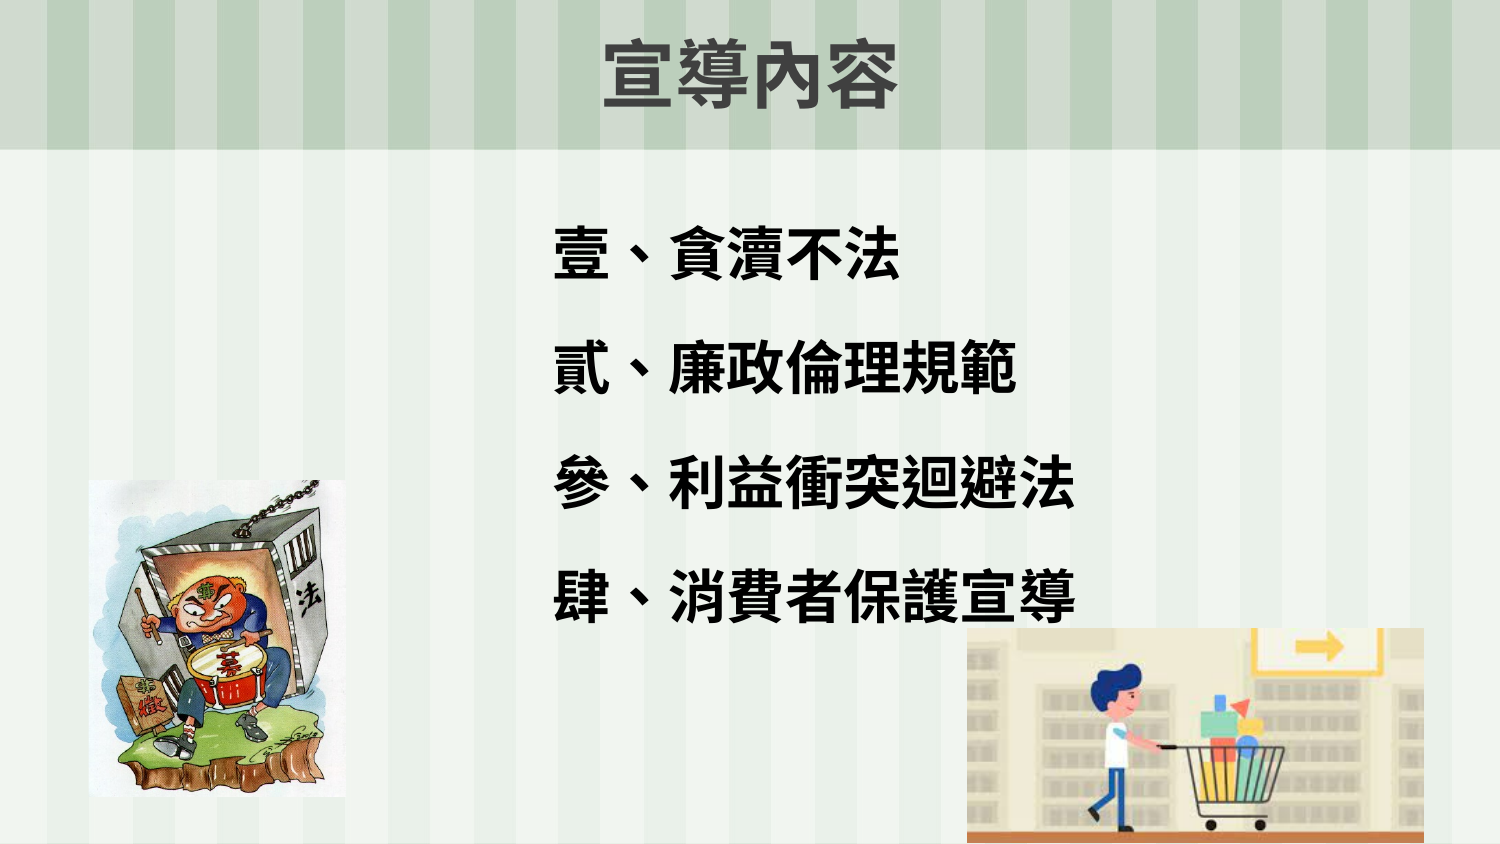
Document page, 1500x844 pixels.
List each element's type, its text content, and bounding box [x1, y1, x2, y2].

picture [88, 480, 347, 797]
title 宣導內容 [0, 0, 1500, 146]
picture [0, 146, 1500, 150]
picture [967, 628, 1424, 843]
text_box 壹、貪瀆不法 貳、廉政倫理規範 參、利益衝突迴避法 肆、消費者保護宣導 [537, 185, 1399, 825]
